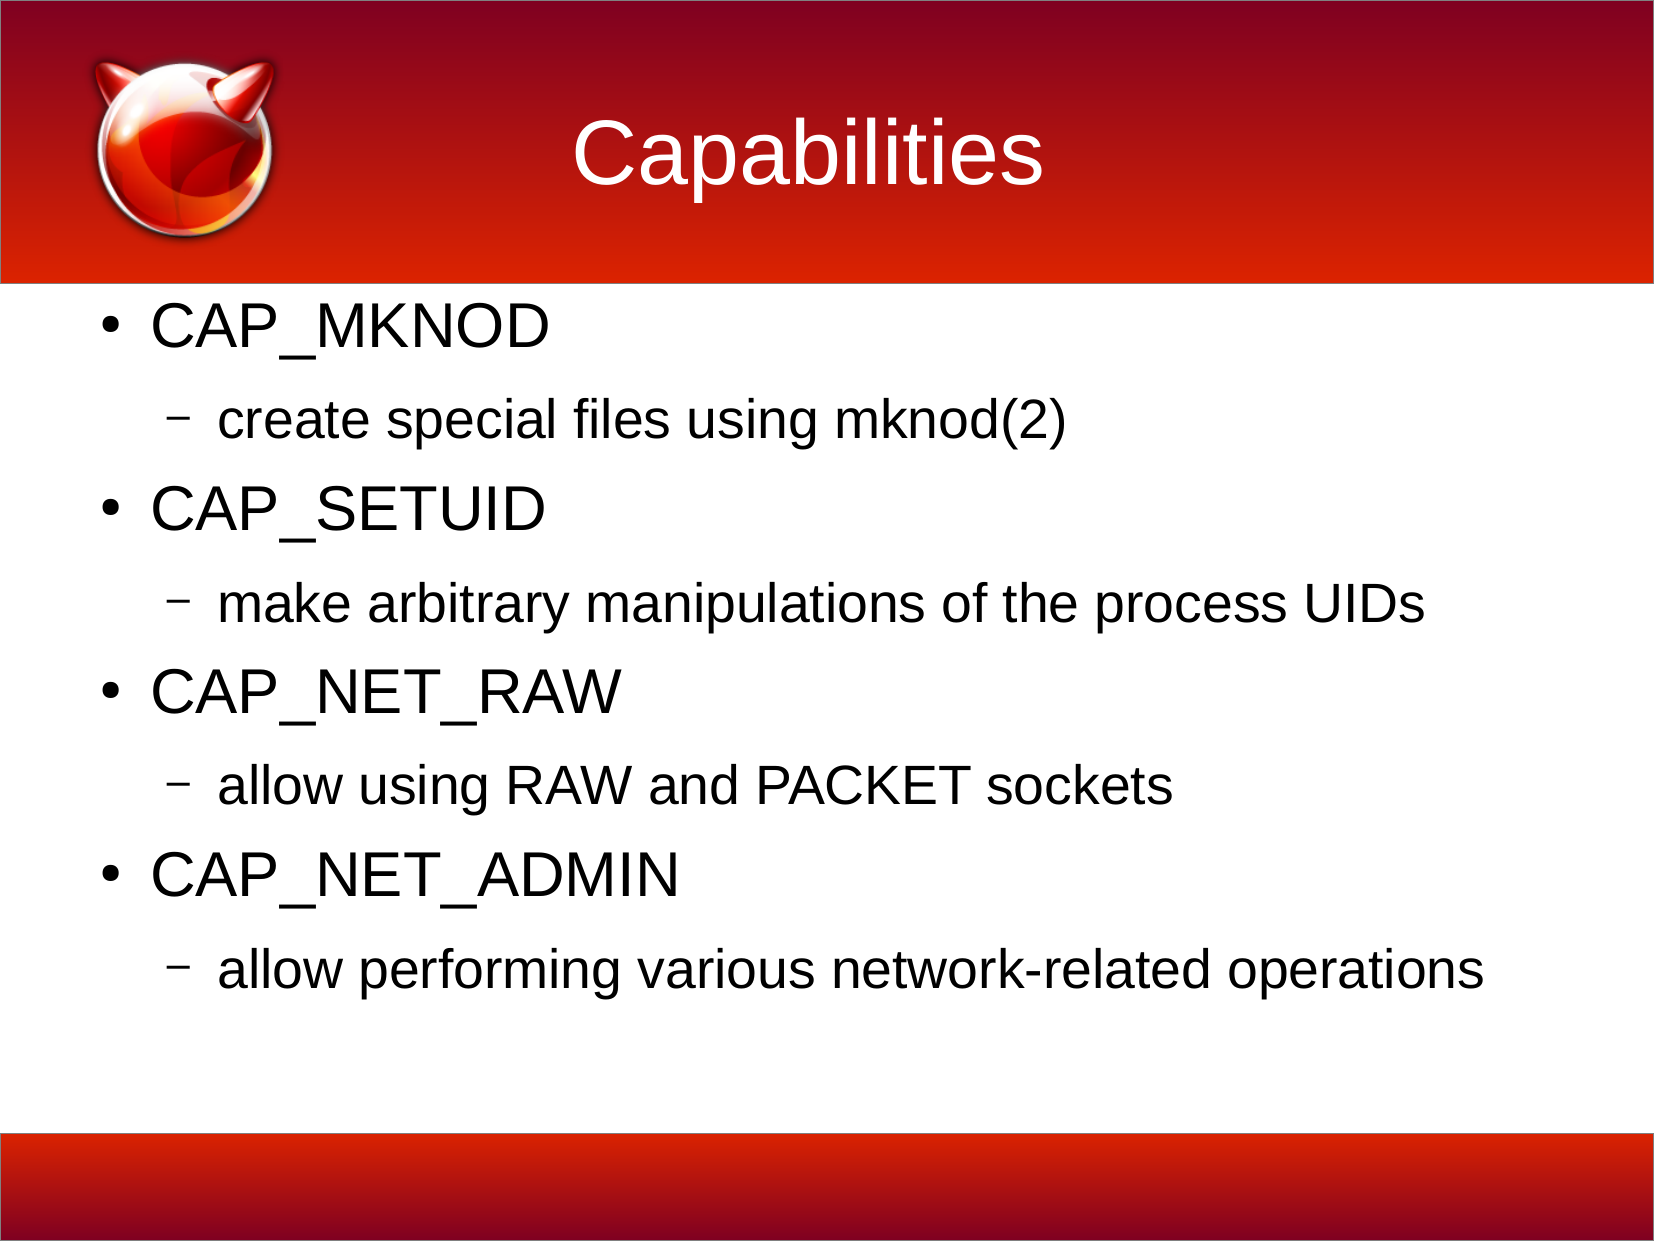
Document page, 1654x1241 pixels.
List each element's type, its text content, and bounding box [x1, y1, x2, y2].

title Capabilities [82, 49, 1536, 257]
list CAP_MKNOD create special files using mknod(2) CAP_SETUID make arbitrary manipulations of the process UIDs CAP_NET_RAW allow using RAW and PACKET sockets CAP_NET_ADMIN allow performing various network-related operations [82, 290, 1538, 1010]
